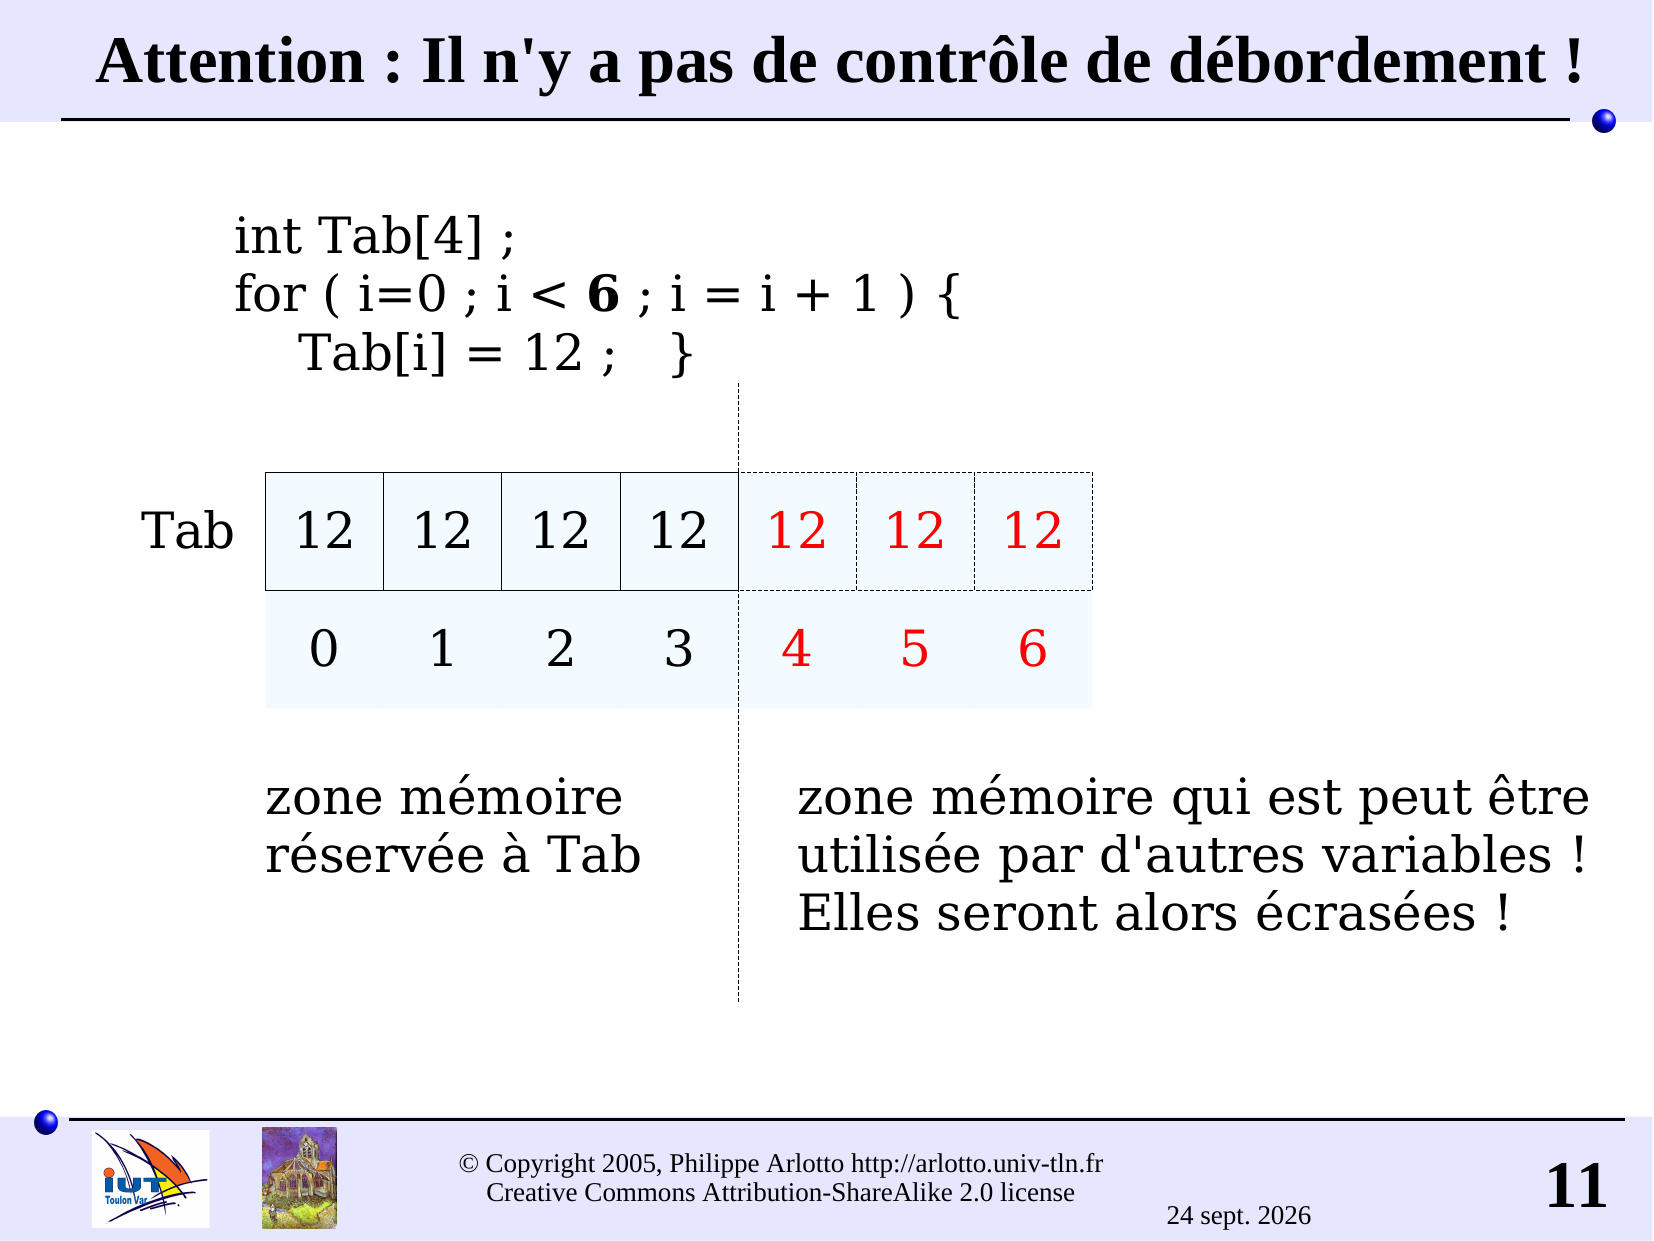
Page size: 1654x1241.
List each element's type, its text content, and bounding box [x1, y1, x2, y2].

text_box 2 [501, 590, 620, 709]
text_box 3 [620, 591, 738, 709]
text_box 5 [856, 590, 974, 709]
text_box 12 [265, 472, 383, 590]
text_box 12 [502, 472, 620, 590]
text_box 12 [383, 472, 502, 590]
text_box 0 [265, 590, 383, 709]
text_box 12 [739, 472, 856, 590]
text_box int Tab[4] ; for ( i=0 ; i < 6 ; i = i + 1 ) { Tab[i] = 12 ; } [234, 206, 966, 382]
text_box 12 [620, 472, 739, 591]
text_box zone mémoire qui est peut être utilisée par d'autres variables ! Elles seront alors écrasées ! [797, 767, 1595, 943]
text_box 4 [738, 590, 856, 709]
text_box 6 [974, 590, 1093, 709]
text_box 12 [975, 472, 1093, 590]
text_box Tab [141, 501, 237, 562]
title Attention : Il n'y a pas de contrôle de débordement ! [59, 14, 1625, 107]
text_box zone mémoire réservée à Tab [265, 767, 643, 885]
text_box 12 [856, 472, 975, 590]
picture [262, 1127, 337, 1229]
text_box 1 [383, 590, 501, 709]
